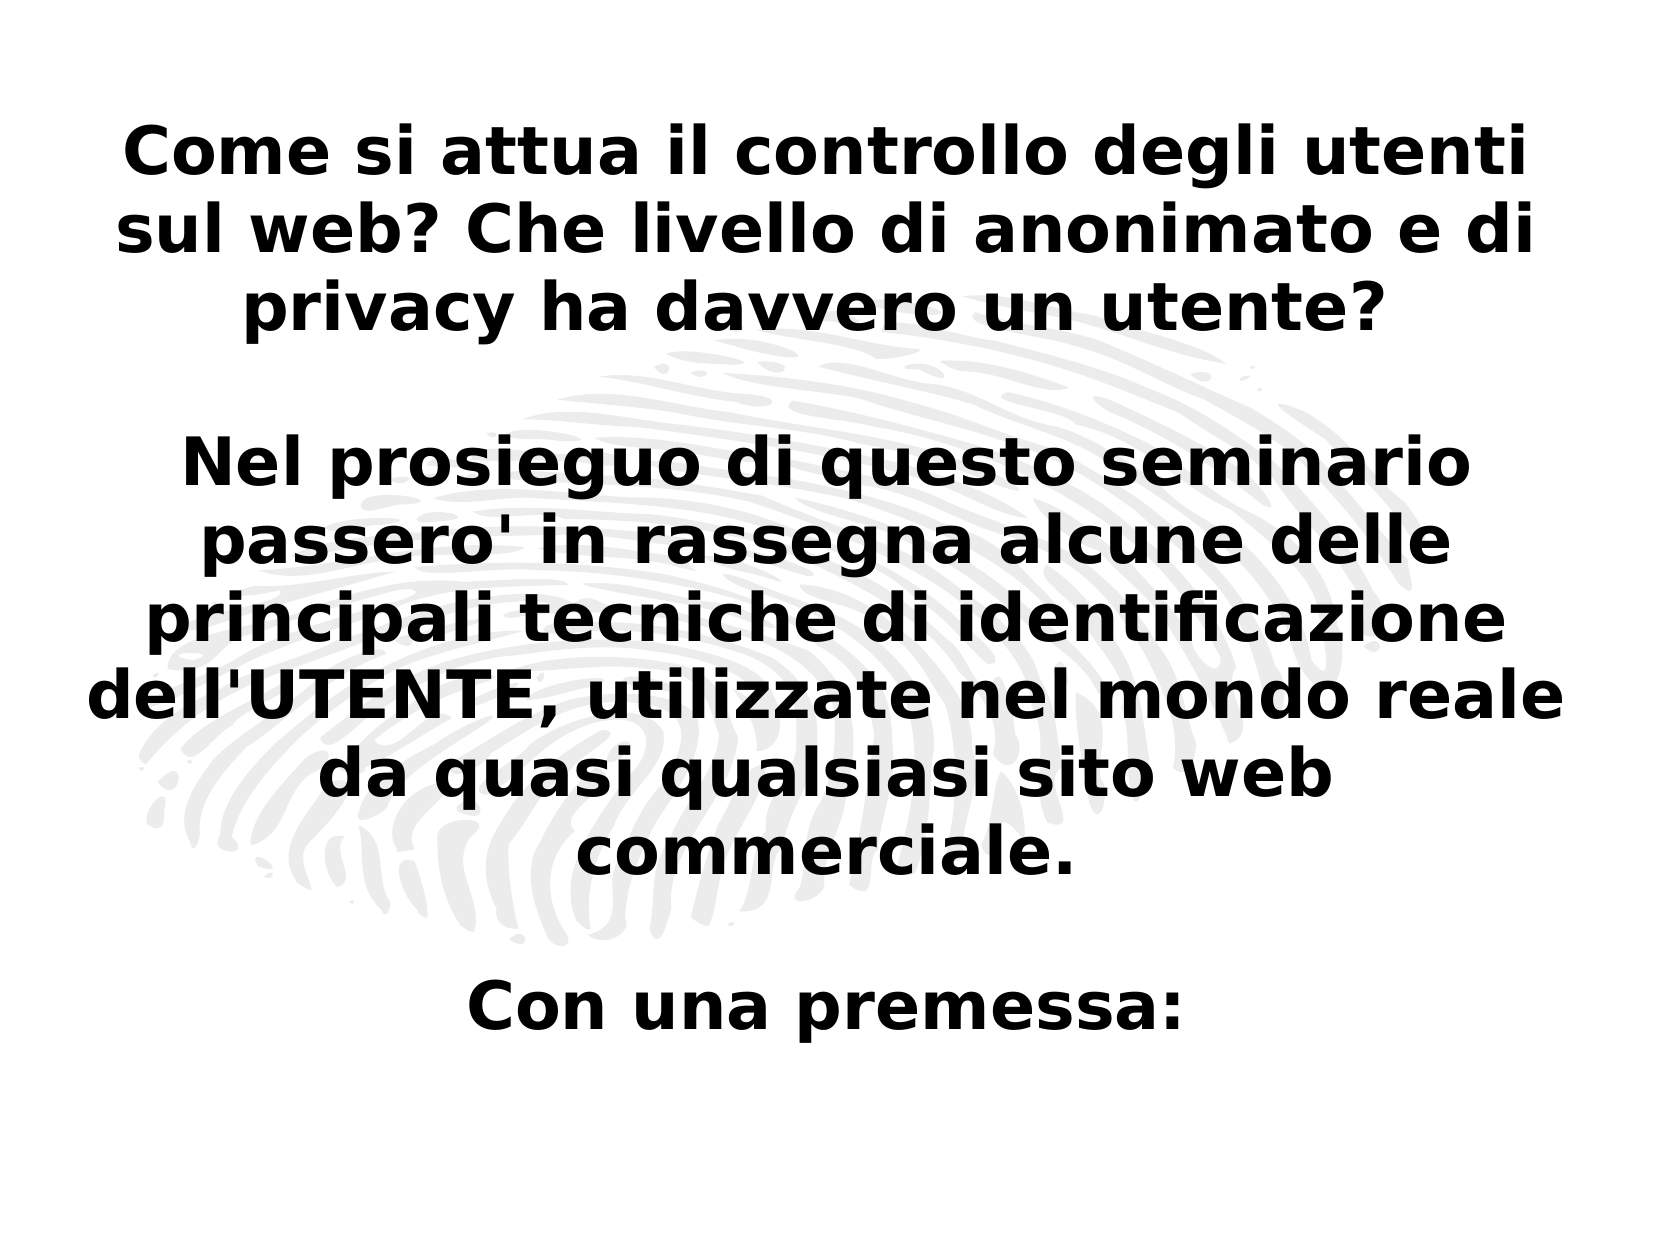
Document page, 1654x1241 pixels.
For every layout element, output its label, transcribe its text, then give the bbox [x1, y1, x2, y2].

subtitle Come si attua il controllo degli utenti sul web? Che livello di anonimato e di privacy ha davvero un utente? Nel prosieguo di questo seminario passero' in rassegna alcune delle principali tecniche di identificazione dell'UTENTE, utilizzate nel mondo reale da quasi qualsiasi sito web commerciale. Con una premessa: [82, 56, 1571, 1102]
